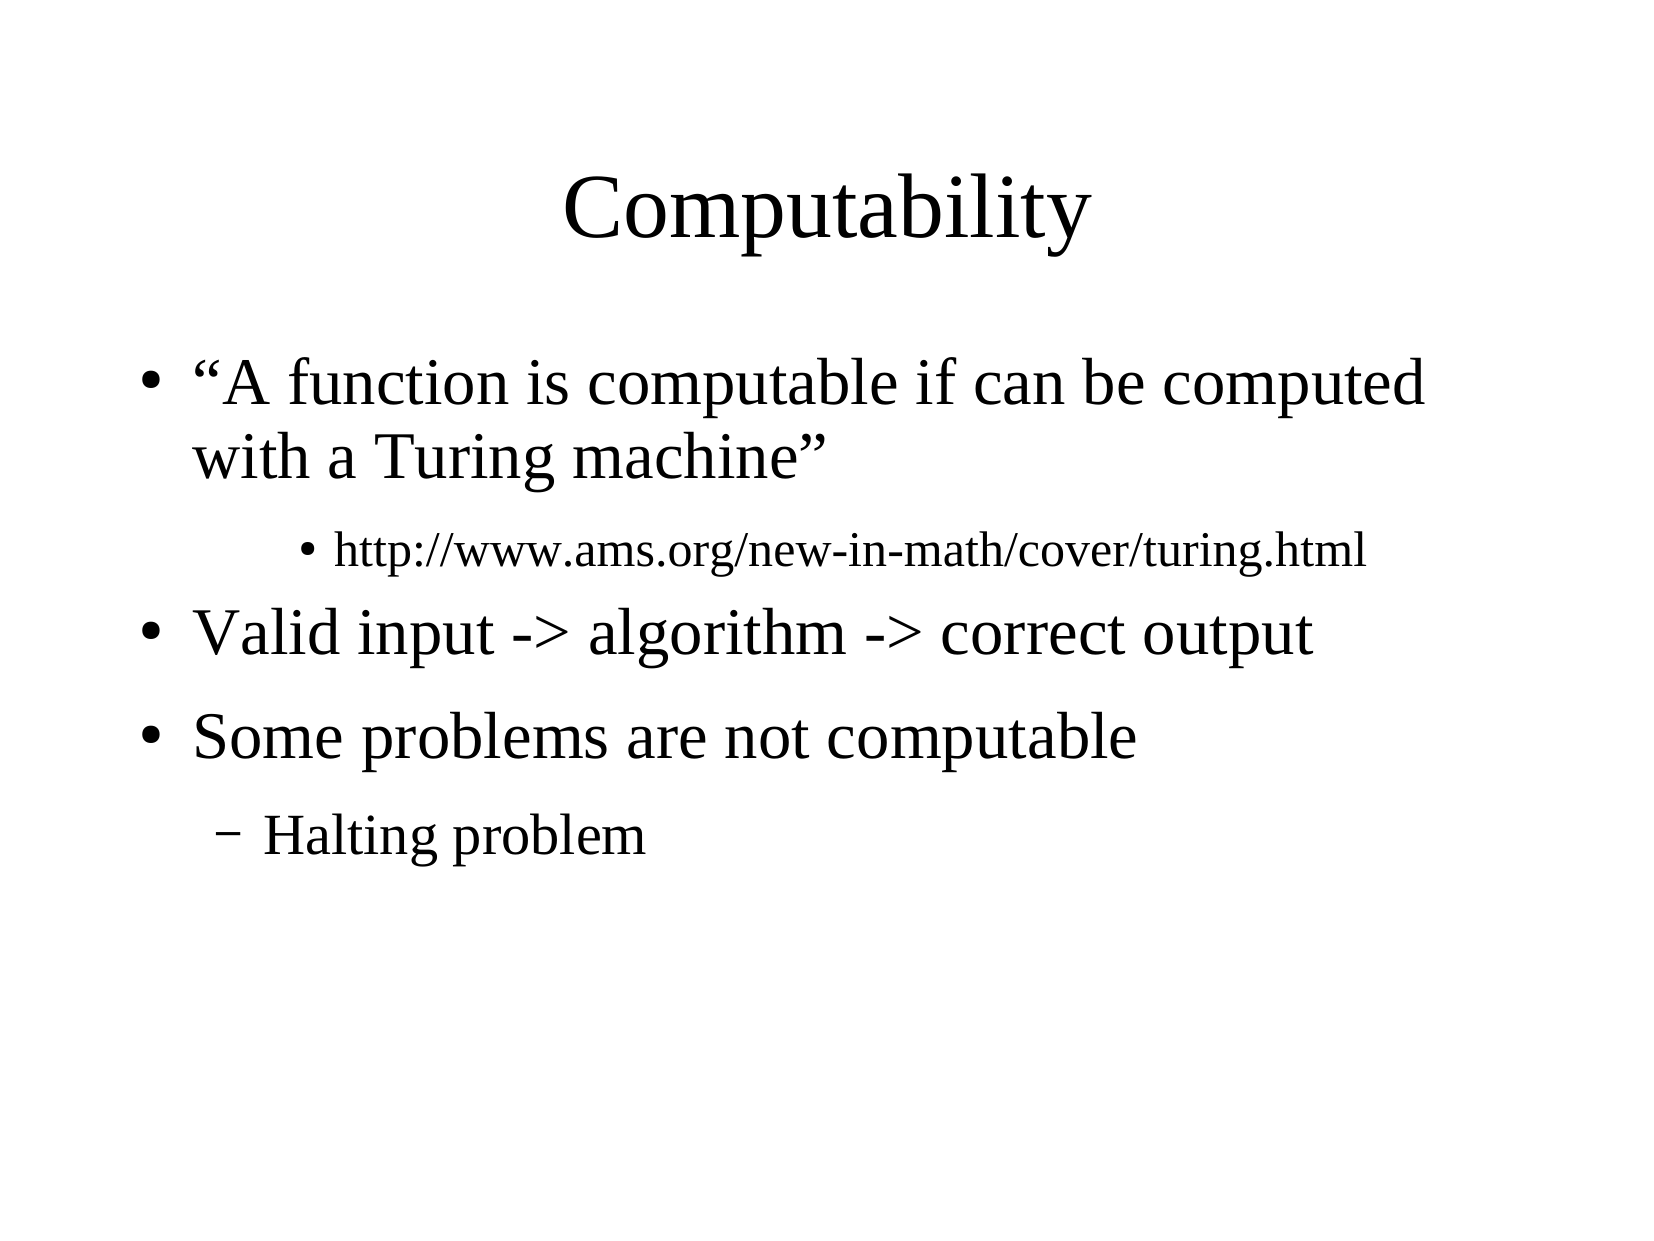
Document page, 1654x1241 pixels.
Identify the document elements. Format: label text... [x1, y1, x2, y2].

title Computability [121, 102, 1534, 311]
list “A function is computable if can be computed with a Turing machine” http://www.ams.org/new-in-math/cover/turing.html Valid input -> algorithm -> correct output Some problems are not computable Halting problem [121, 344, 1534, 1127]
